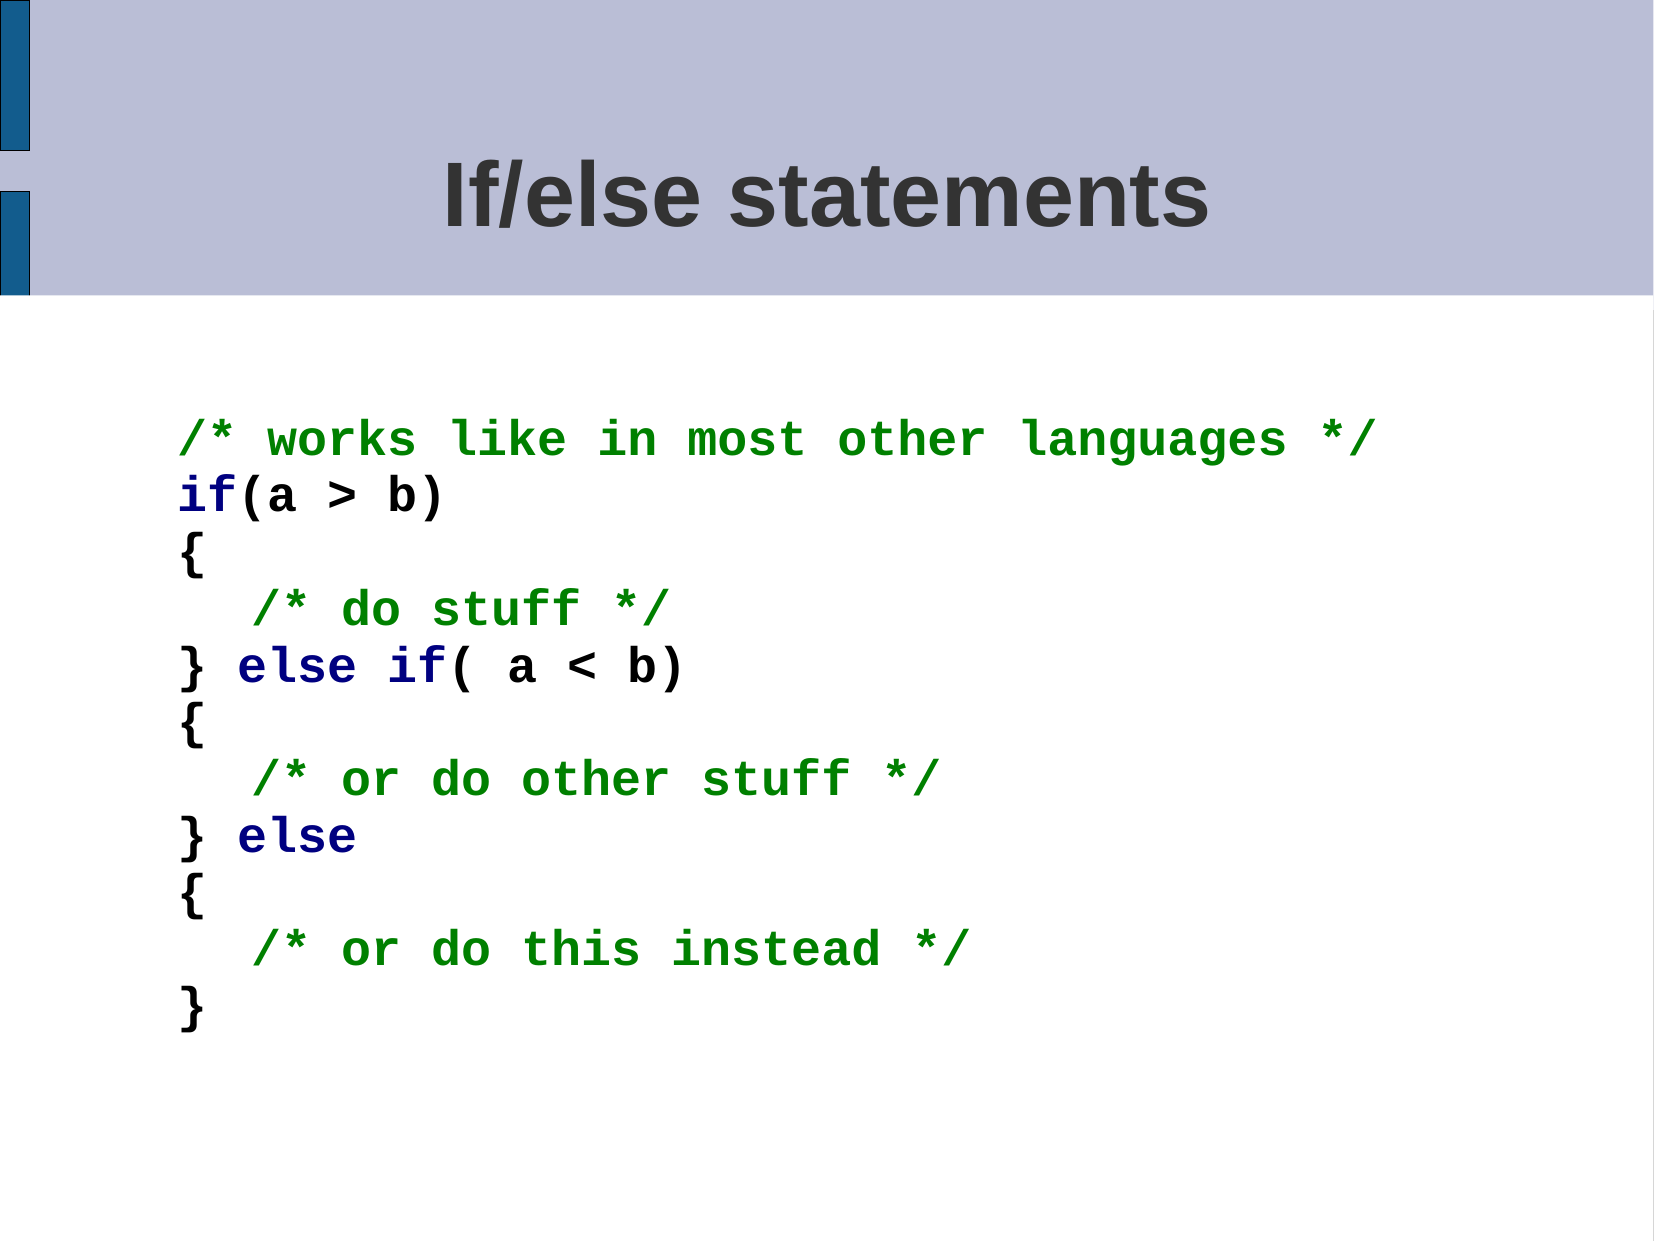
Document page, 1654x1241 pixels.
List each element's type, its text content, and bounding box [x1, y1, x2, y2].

title If/else statements [121, 91, 1534, 295]
text_box /* works like in most other languages */ if(a > b) { /* do stuff */ } else if( a < b) { /* or do other stuff */ } else { /* or do this instead */ } [0, 295, 1654, 1241]
